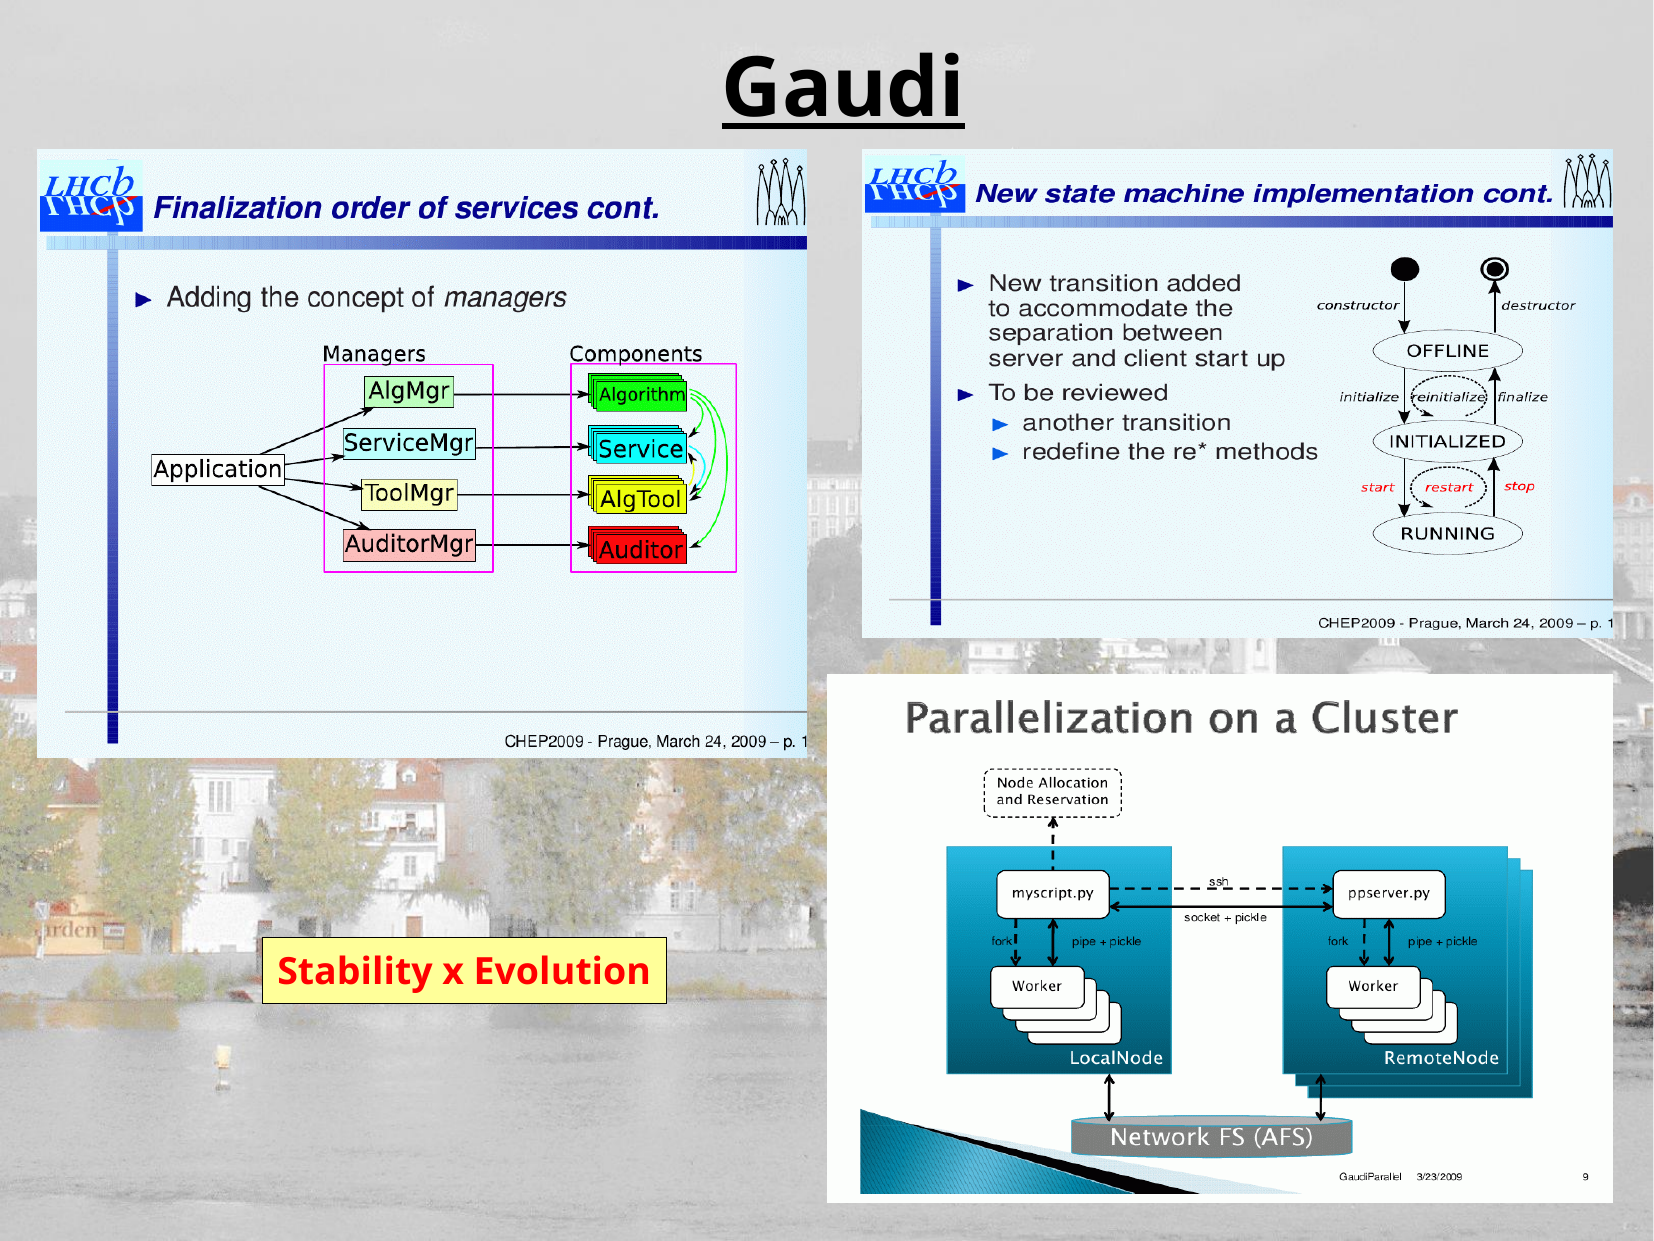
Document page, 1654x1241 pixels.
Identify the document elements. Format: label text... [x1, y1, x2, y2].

title Gaudi [149, 0, 1538, 168]
text_box Stability x Evolution [262, 937, 634, 991]
picture [0, 0, 1654, 1241]
